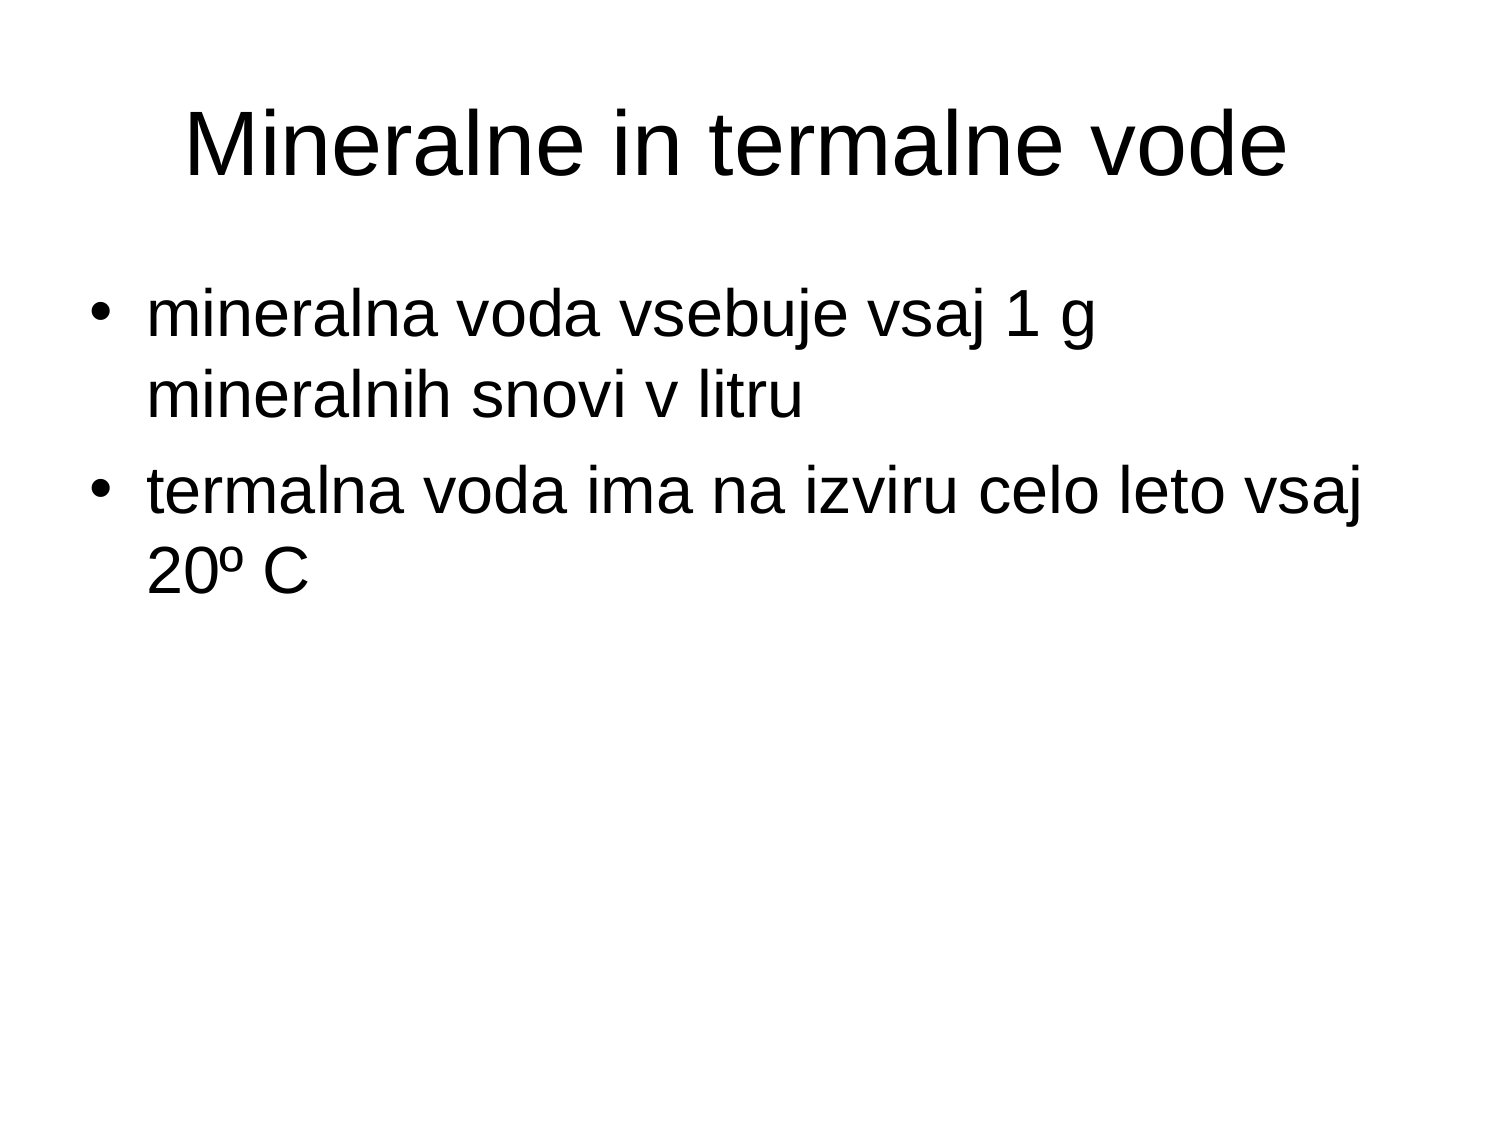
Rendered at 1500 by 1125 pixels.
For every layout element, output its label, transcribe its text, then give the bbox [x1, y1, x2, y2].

list mineralna voda vsebuje vsaj 1 g mineralnih snovi v litru termalna voda ima na izviru celo leto vsaj 20º C [75, 262, 1426, 1006]
title Mineralne in termalne vode [75, 45, 1426, 233]
